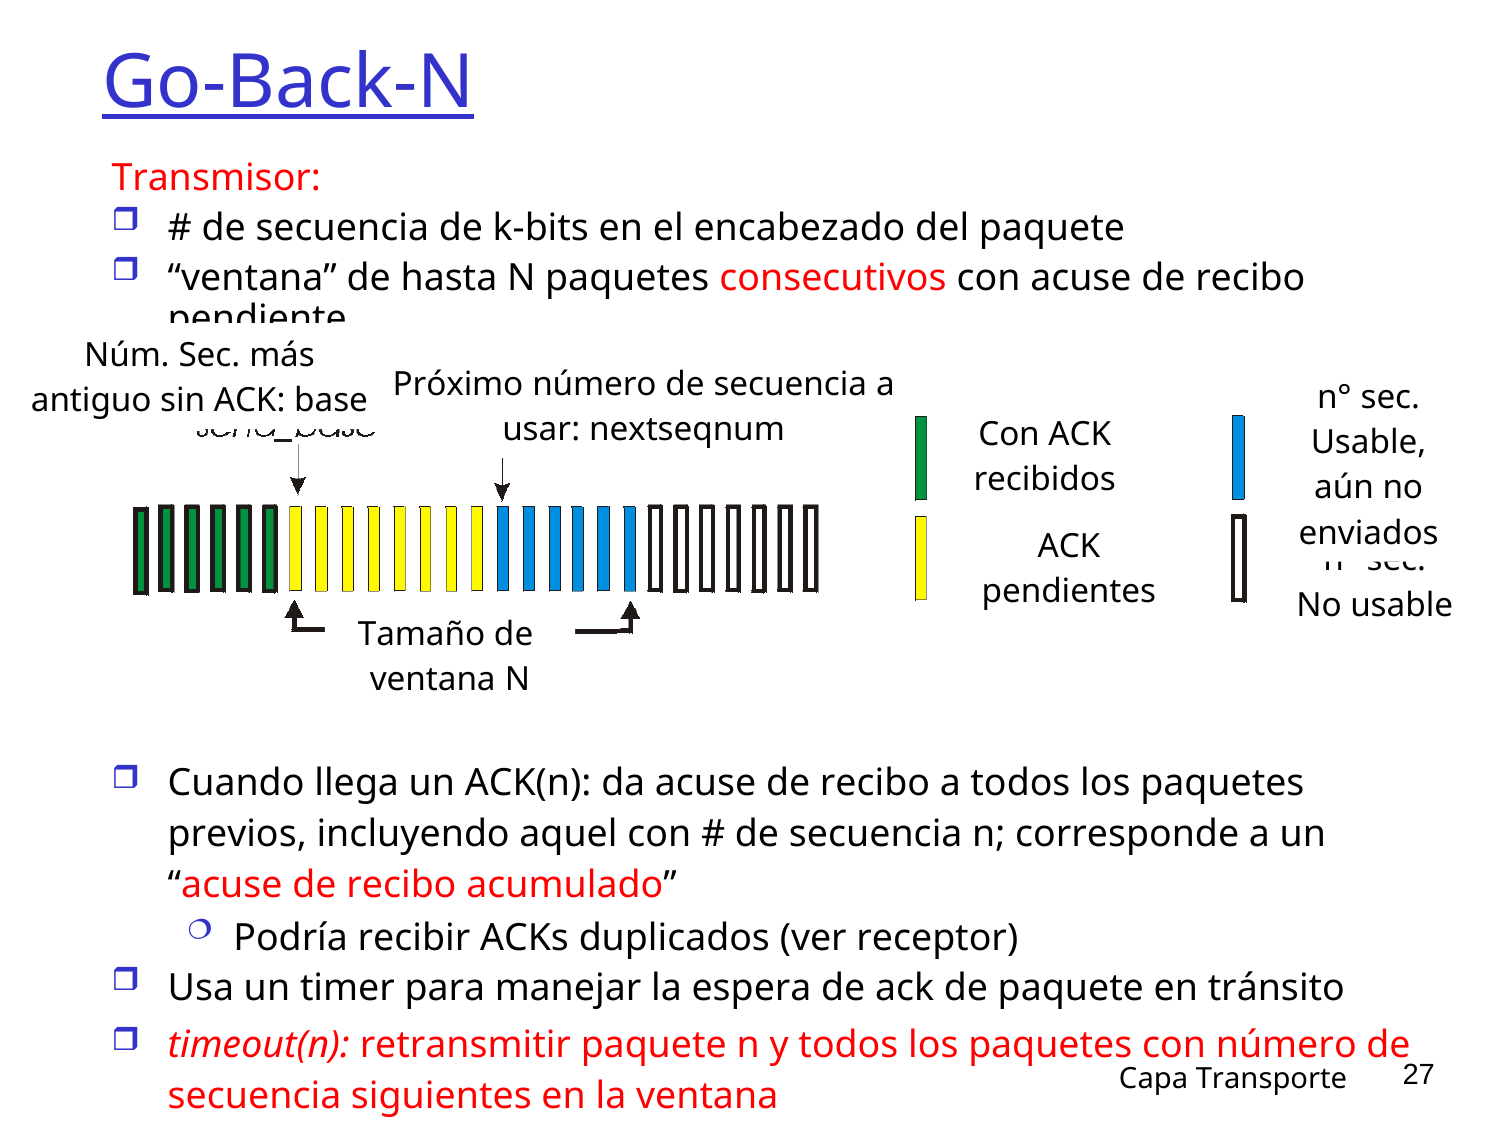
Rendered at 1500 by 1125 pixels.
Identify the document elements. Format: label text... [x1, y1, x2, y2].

list Transmisor: # de secuencia de k-bits en el encabezado del paquete “ventana” de hasta N paquetes consecutivos con acuse de recibo pendiente Cuando llega un ACK(n): da acuse de recibo a todos los paquetes previos, incluyendo aquel con # de secuencia n; corresponde a un “acuse de recibo acumulado” Podría recibir ACKs duplicados (ver receptor)‏ Usa un timer para manejar la espera de ack de paquete en tránsito timeout(n): retransmitir paquete n y todos los paquetes con número de secuencia siguientes en la ventana [96, 149, 1463, 409]
picture [133, 409, 1463, 678]
text_box ACK pendientes [938, 513, 1201, 620]
text_box n° sec. No usable [1274, 562, 1476, 634]
title Go-Back-N [87, 9, 1363, 148]
text_box Tamaño de ventana N [324, 602, 576, 708]
text_box Núm. Sec. más antiguo sin ACK: base [5, 323, 394, 430]
text_box Próximo número de secuencia a usar: nextseqnum [375, 352, 913, 458]
text_box Con ACK recibidos [932, 401, 1158, 508]
list Transmisor: # de secuencia de k-bits en el encabezado del paquete “ventana” de hasta N paquetes consecutivos con acuse de recibo pendiente Cuando llega un ACK(n): da acuse de recibo a todos los paquetes previos, incluyendo aquel con # de secuencia n; corresponde a un “acuse de recibo acumulado” Podría recibir ACKs duplicados (ver receptor)‏ Usa un timer para manejar la espera de ack de paquete en tránsito timeout(n): retransmitir paquete n y todos los paquetes con número de secuencia siguientes en la ventana [96, 430, 1463, 1071]
text_box n° sec. Usable, aún no enviados [1262, 365, 1476, 562]
